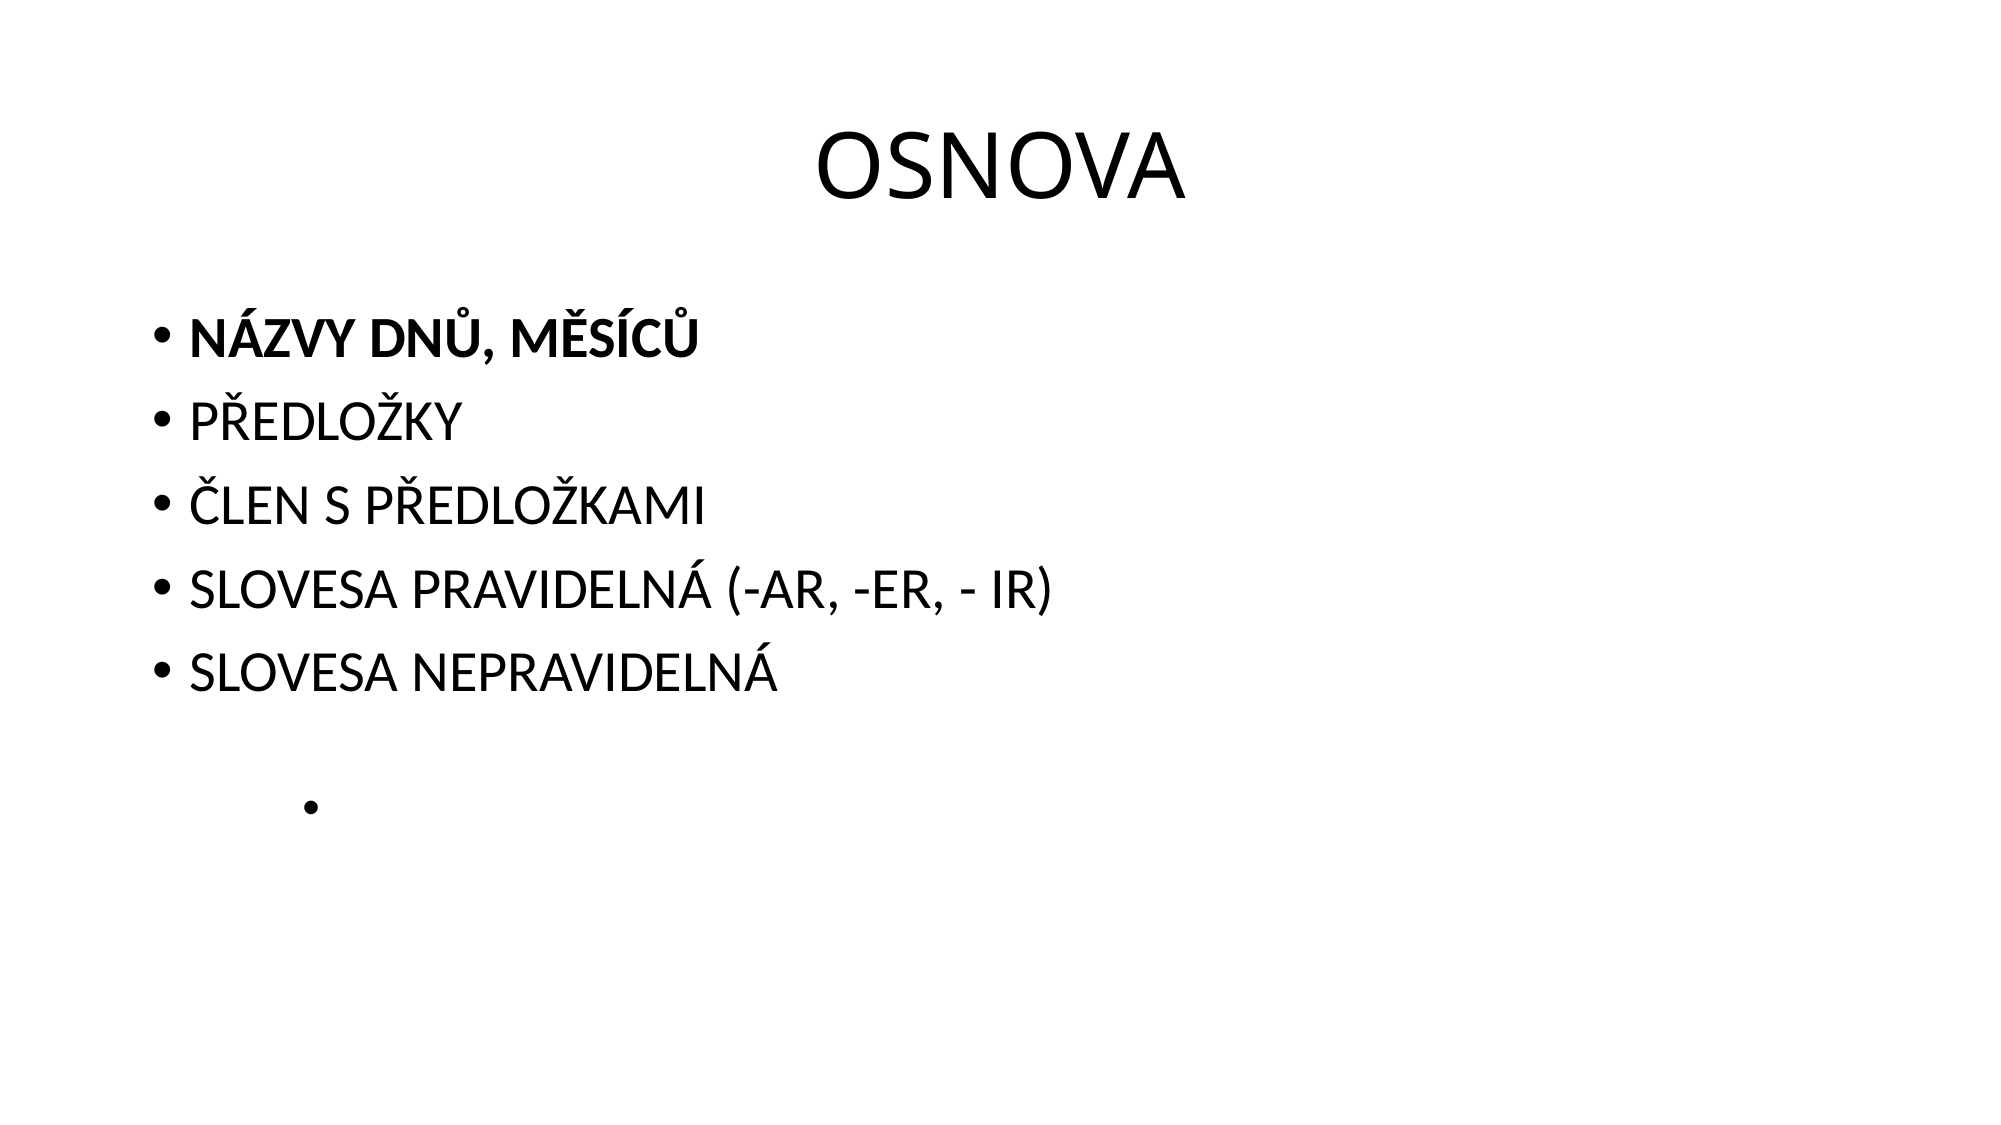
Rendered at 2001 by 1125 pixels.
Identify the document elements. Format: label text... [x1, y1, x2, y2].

title OSNOVA [137, 59, 1863, 278]
list NÁZVY DNŮ, MĚSÍCŮ PŘEDLOŽKY ČLEN S PŘEDLOŽKAMI SLOVESA PRAVIDELNÁ (-AR, -ER, - IR) SLOVESA NEPRAVIDELNÁ [137, 299, 1863, 1014]
